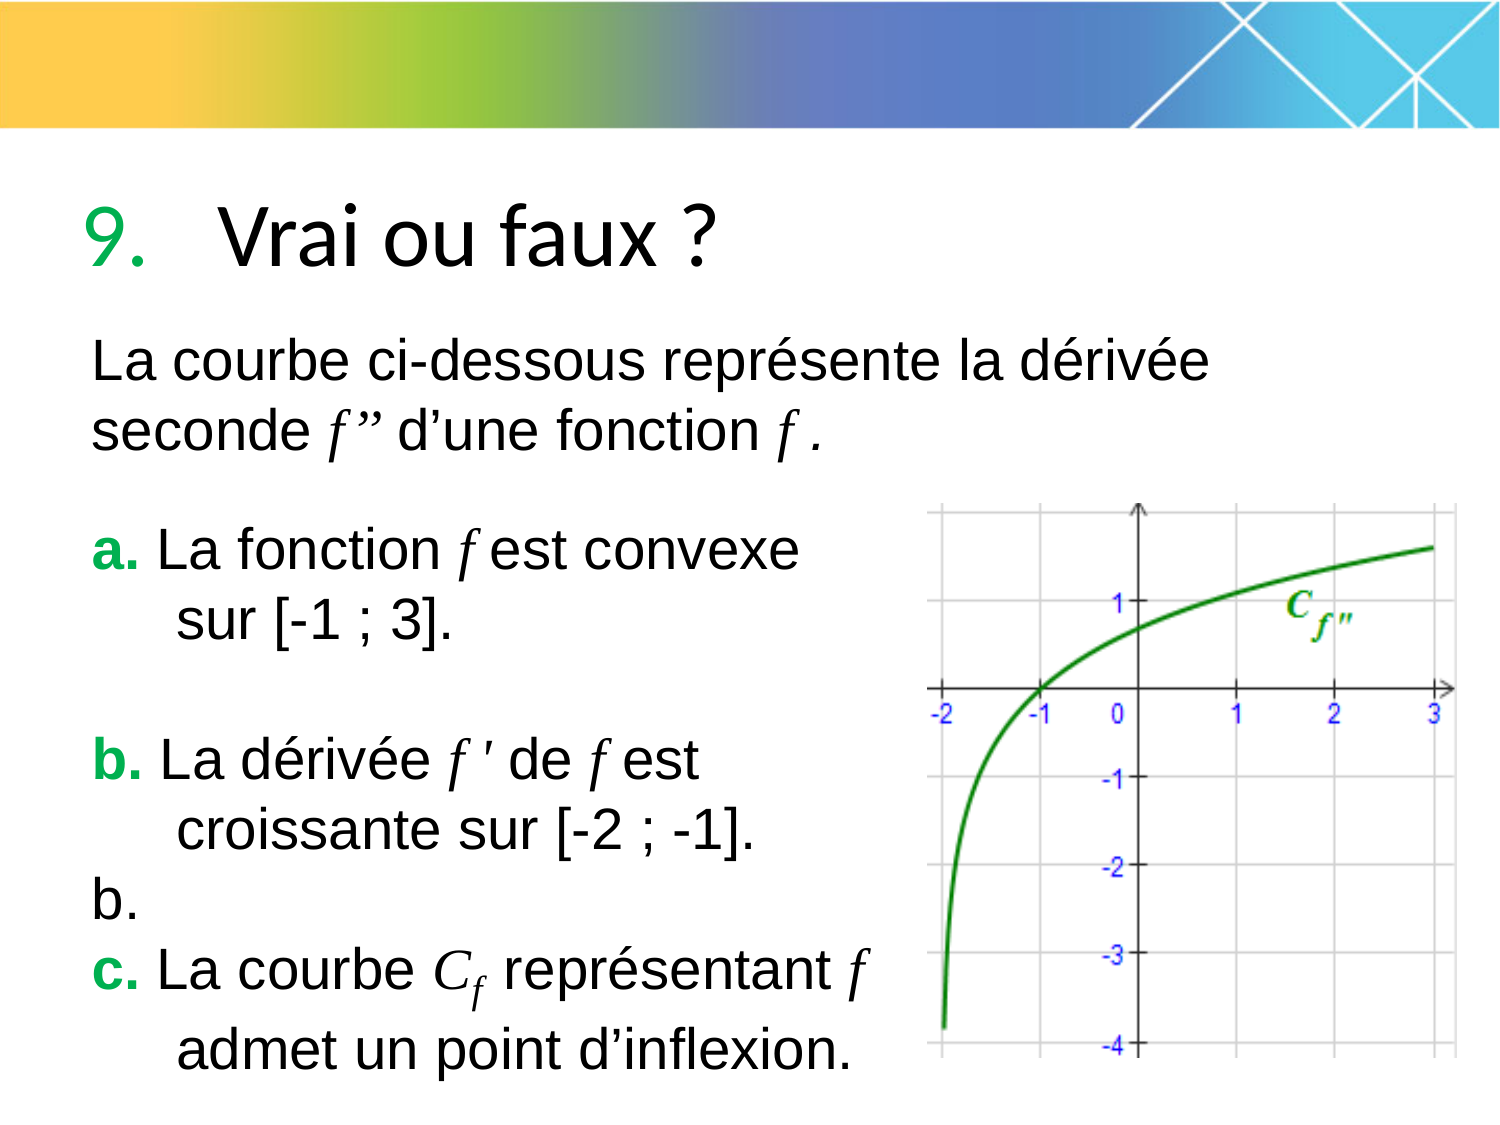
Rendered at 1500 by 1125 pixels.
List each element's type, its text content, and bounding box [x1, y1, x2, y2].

picture [927, 503, 1457, 1058]
text_box a. La fonction f est convexe sur [-1 ; 3]. b. La dérivée f ' de f est croissante sur [-2 ; -1]. c. La courbe Cf représentant f admet un point d’inflexion. [76, 503, 904, 1085]
text_box La courbe ci-dessous représente la dérivée seconde f’’ d’une fonction f . [76, 314, 1412, 471]
title Vrai ou faux ? [64, 137, 1376, 324]
